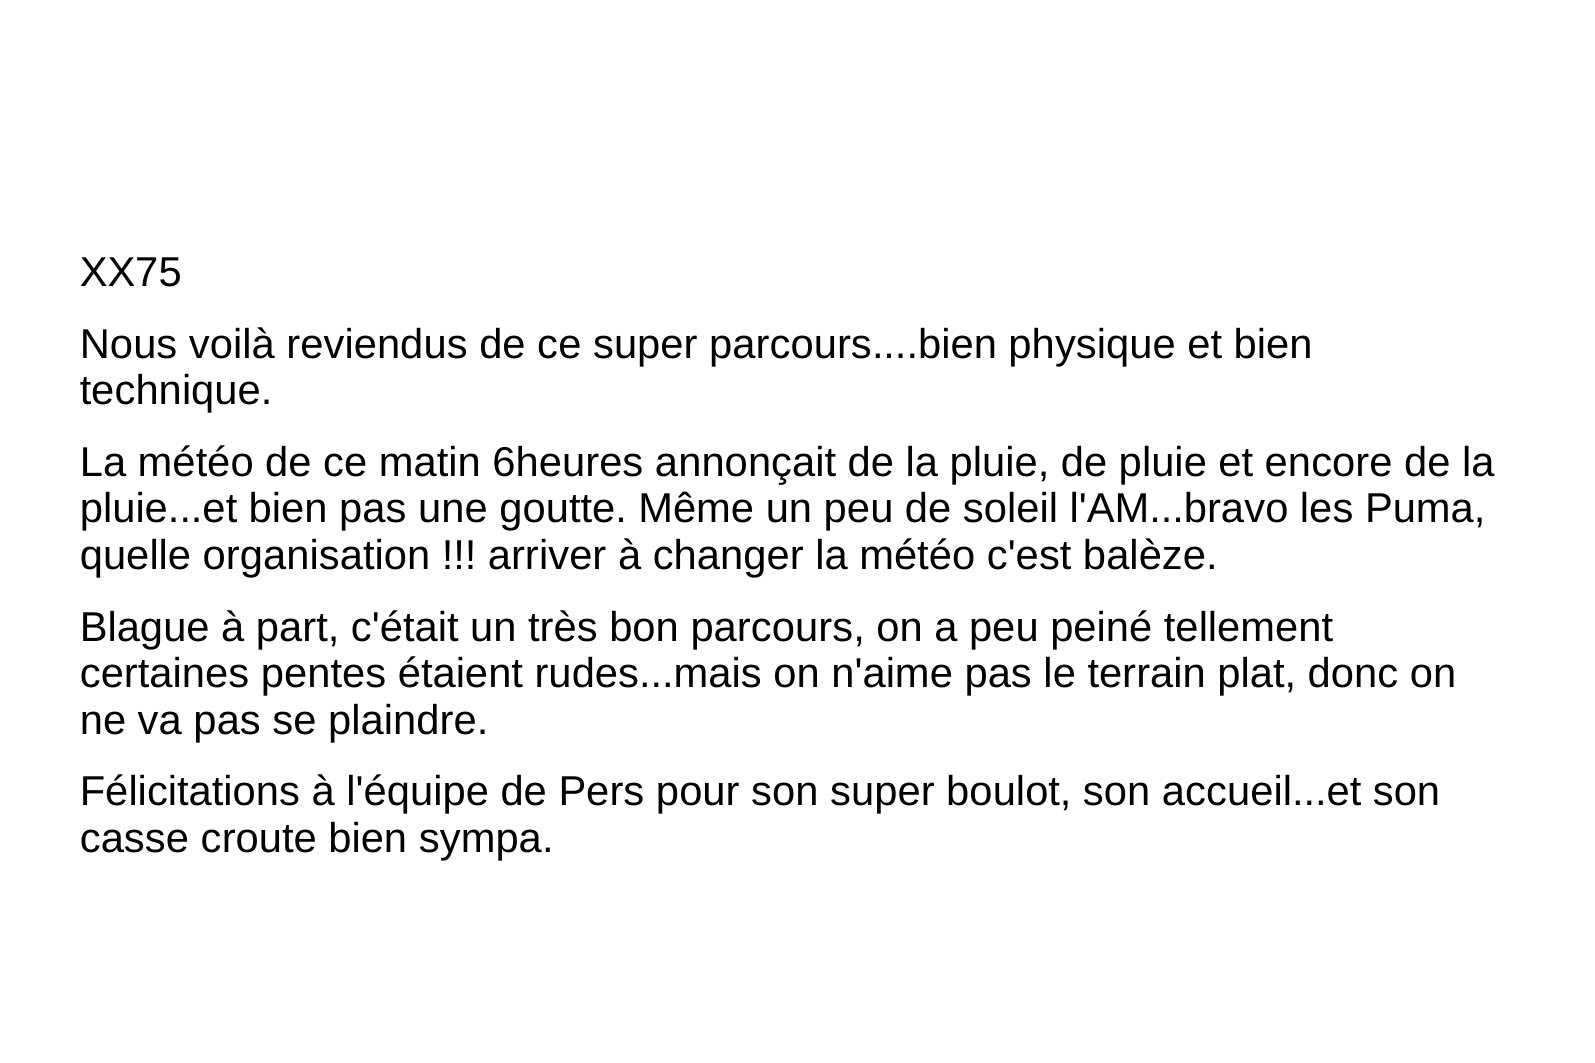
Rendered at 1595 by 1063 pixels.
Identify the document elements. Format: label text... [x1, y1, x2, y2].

list XX75 Nous voilà reviendus de ce super parcours....bien physique et bien technique. La météo de ce matin 6heures annonçait de la pluie, de pluie et encore de la pluie...et bien pas une goutte. Même un peu de soleil l'AM...bravo les Puma, quelle organisation !!! arriver à changer la météo c'est balèze. Blague à part, c'était un très bon parcours, on a peu peiné tellement certaines pentes étaient rudes...mais on n'aime pas le terrain plat, donc on ne va pas se plaindre. Félicitations à l'équipe de Pers pour son super boulot, son accueil...et son casse croute bien sympa. [79, 248, 1515, 951]
